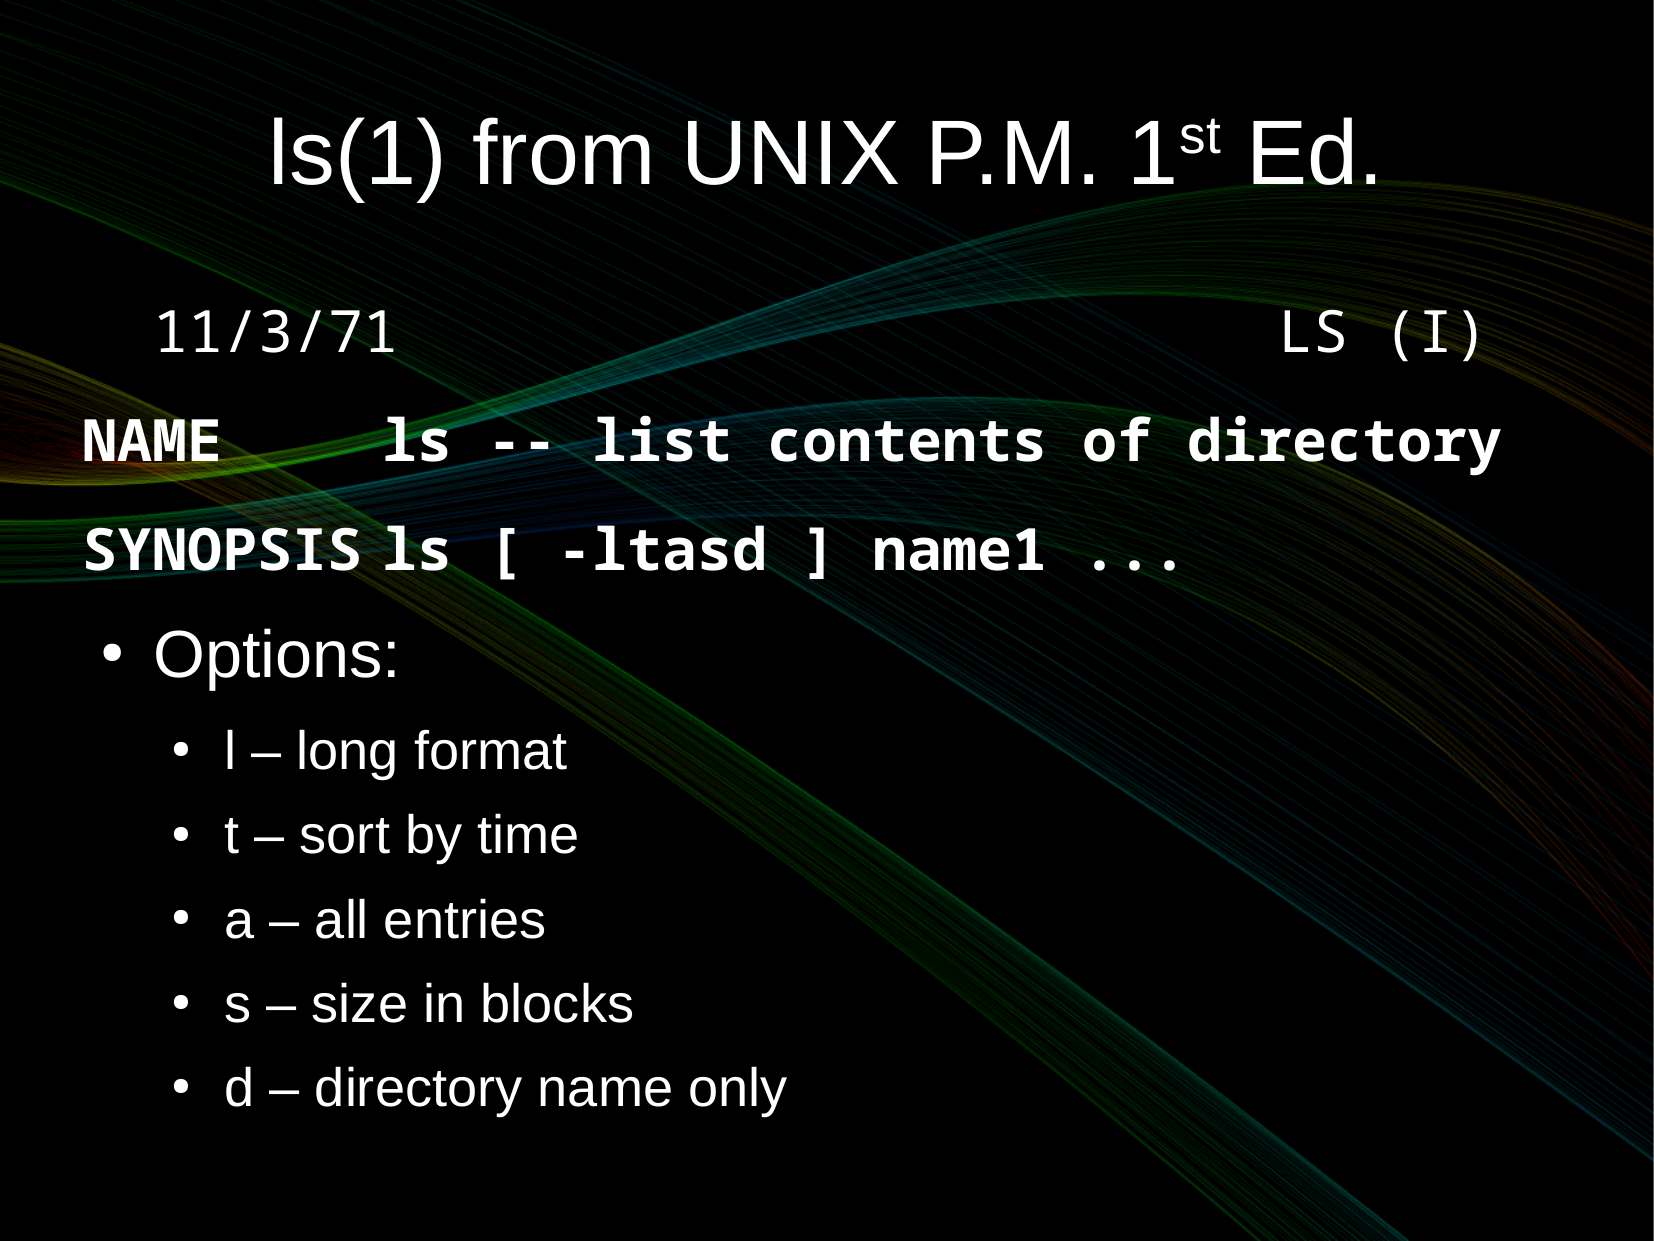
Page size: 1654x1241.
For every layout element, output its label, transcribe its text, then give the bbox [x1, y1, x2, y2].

picture [0, 0, 1654, 1241]
title ls(1) from UNIX P.M. 1st Ed. [82, 56, 1571, 250]
list 11/3/71 LS (I) NAME ls -- list contents of directory SYNOPSIS ls [ -ltasd ] name1 ... Options: l – long format t – sort by time a – all entries s – size in blocks d – directory name only [82, 290, 1571, 1094]
